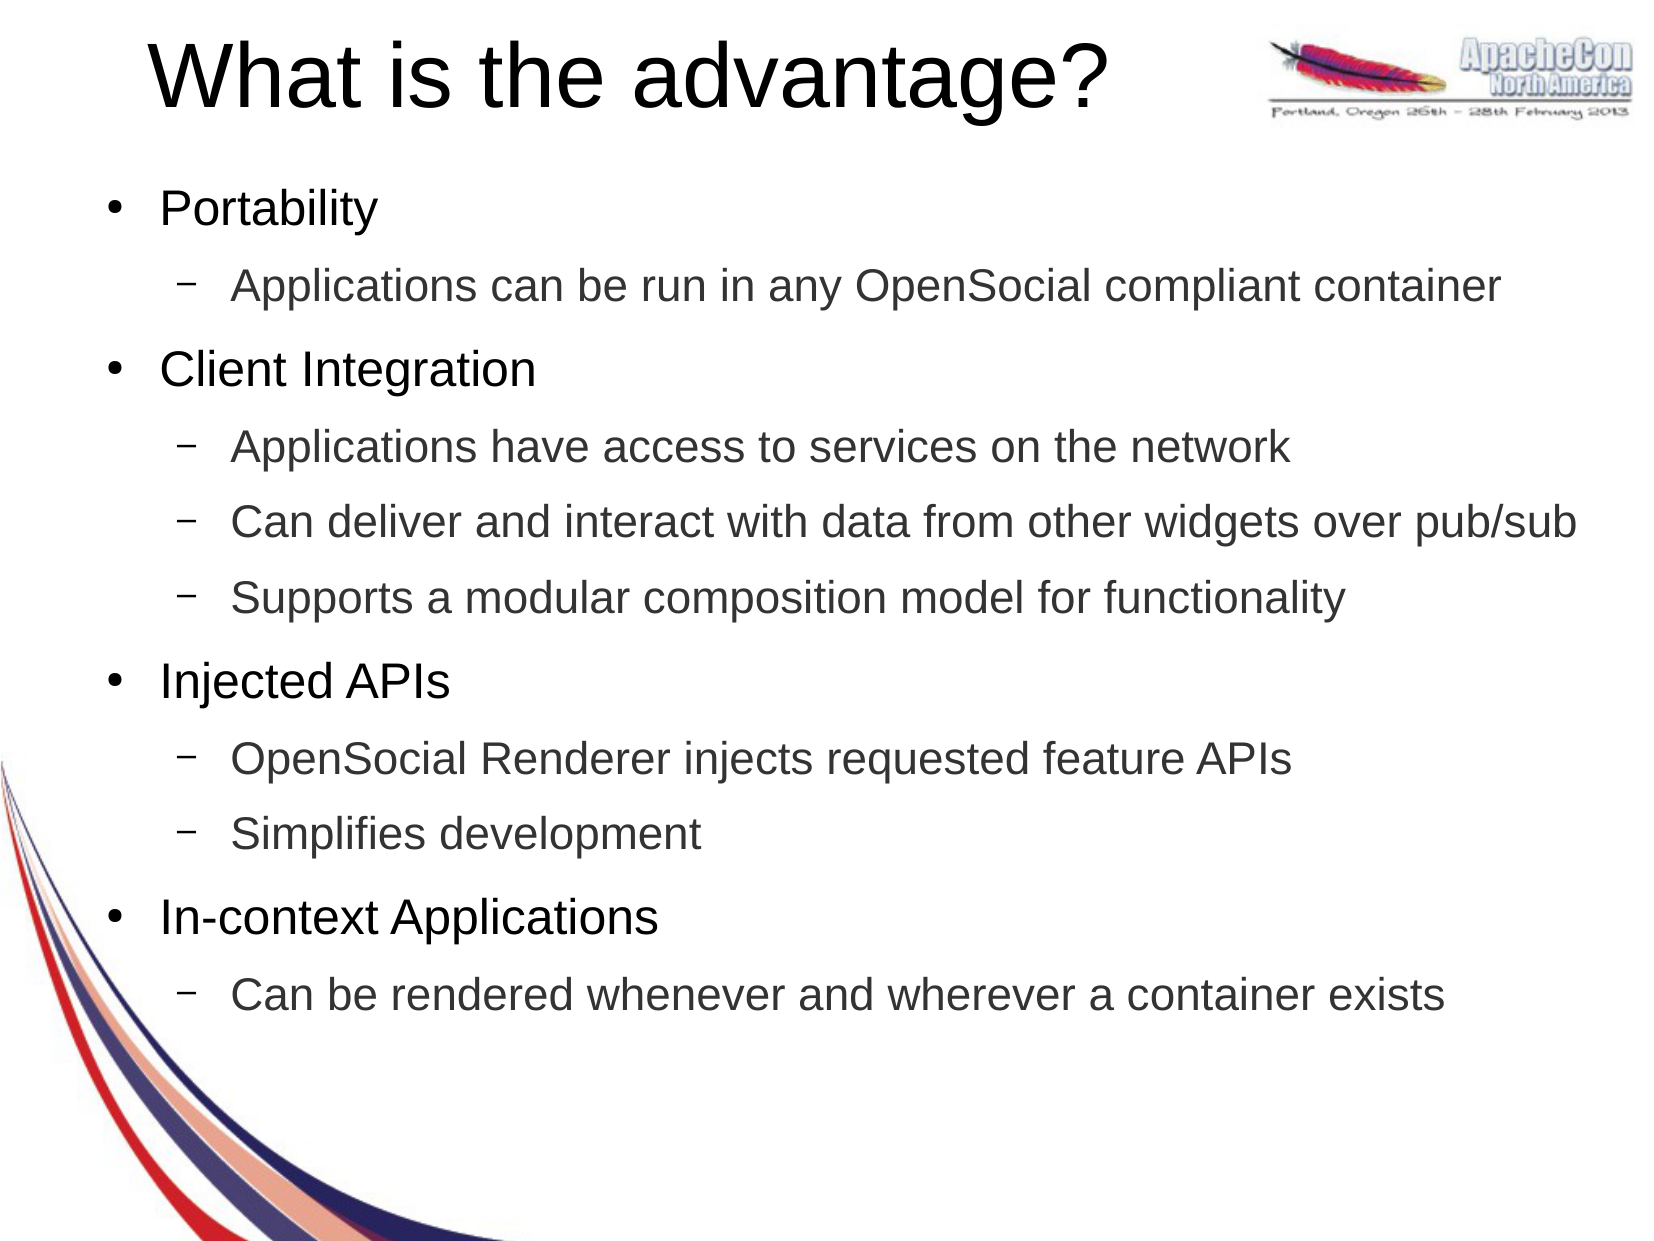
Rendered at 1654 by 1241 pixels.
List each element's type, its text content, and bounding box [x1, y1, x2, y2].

list Portability Applications can be run in any OpenSocial compliant container Client Integration Applications have access to services on the network Can deliver and interact with data from other widgets over pub/sub Supports a modular composition model for functionality Injected APIs OpenSocial Renderer injects requested feature APIs Simplifies development In-context Applications Can be rendered whenever and wherever a container exists [88, 180, 1625, 1182]
title What is the advantage? [147, 24, 1506, 127]
picture [0, 0, 1654, 1241]
